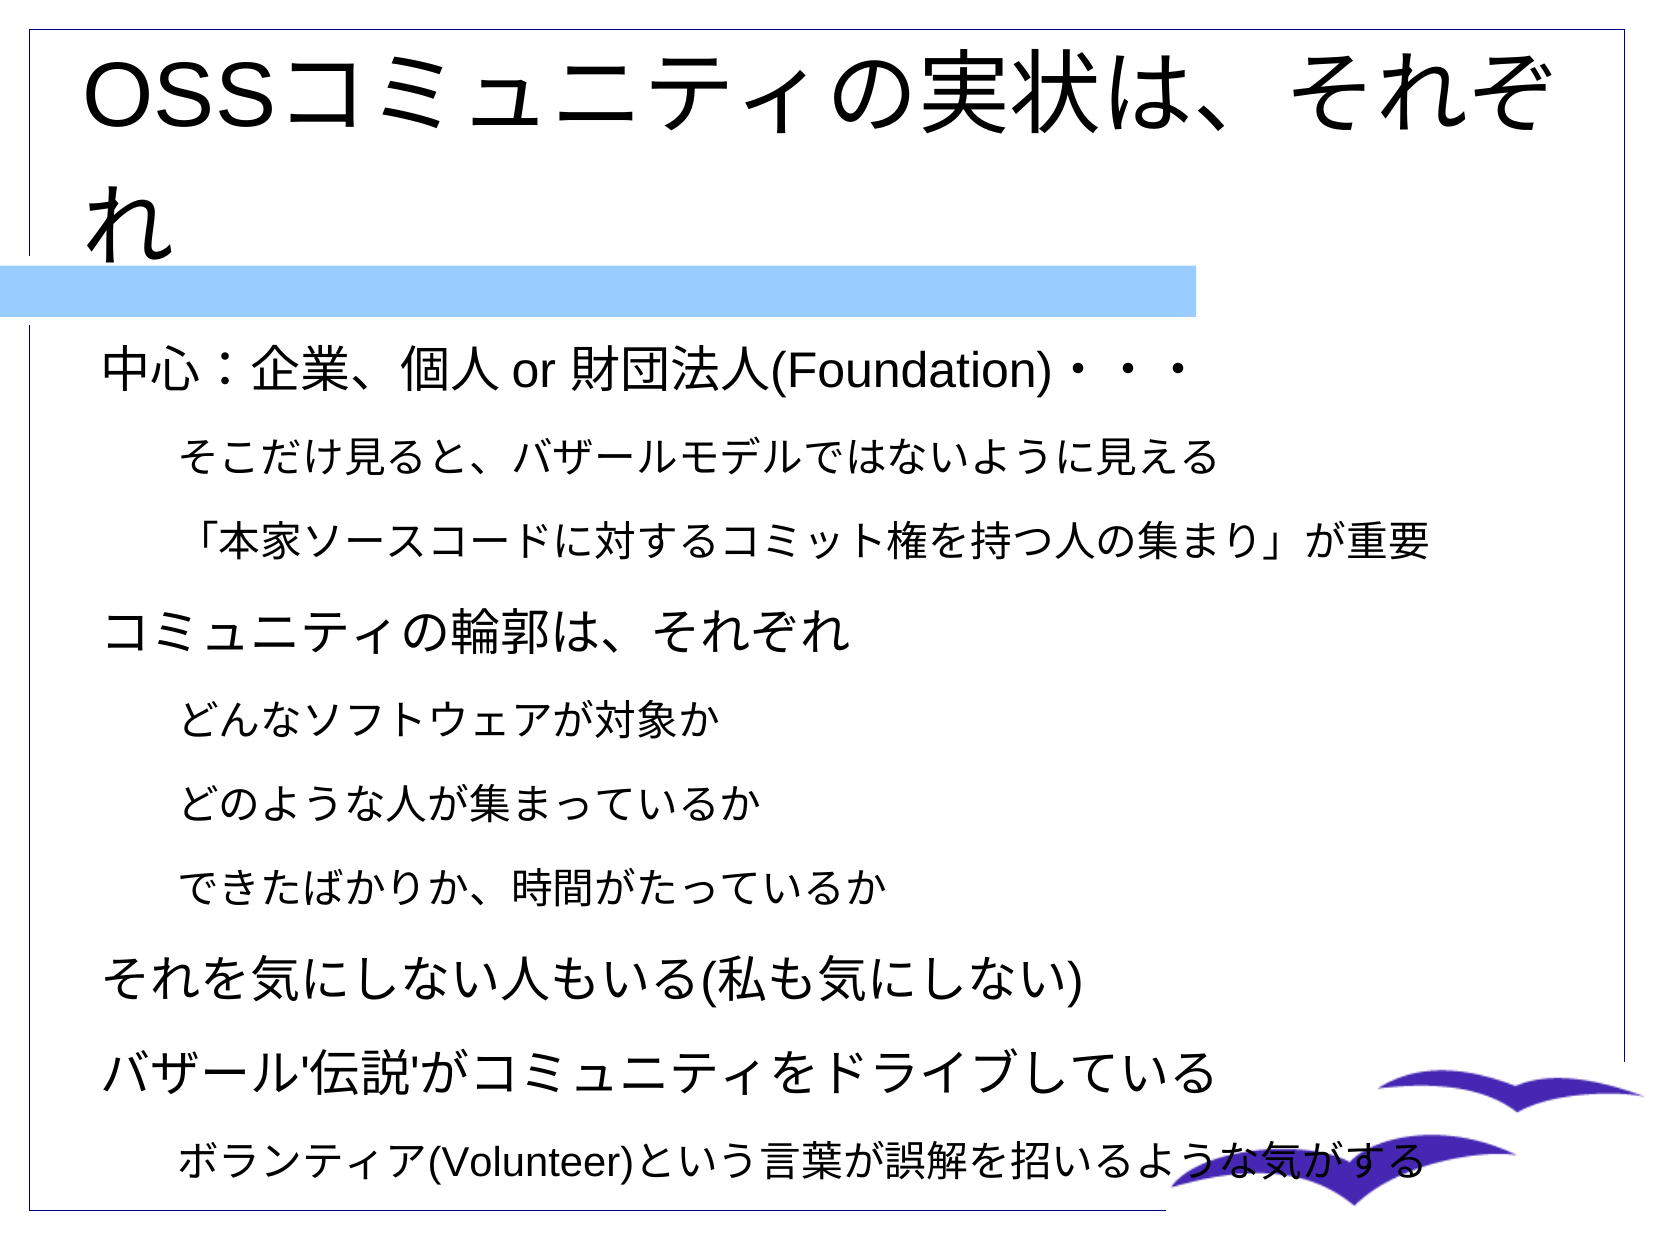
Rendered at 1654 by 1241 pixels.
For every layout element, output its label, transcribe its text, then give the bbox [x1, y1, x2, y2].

picture [1166, 1062, 1654, 1211]
title OSSコミュニティの実状は、それぞれ [82, 49, 1571, 257]
list 中心：企業、個人 or 財団法人(Foundation)・・・ そこだけ見ると、バザールモデルではないように見える 「本家ソースコードに対するコミット権を持つ人の集まり」が重要 コミュニティの輪郭は、それぞれ どんなソフトウェアが対象か どのような人が集まっているか できたばかりか、時間がたっているか それを気にしない人もいる(私も気にしない) バザール'伝説'がコミュニティをドライブしている ボランティア(Volunteer)という言葉が誤解を招いるような気がする [82, 329, 1571, 1124]
